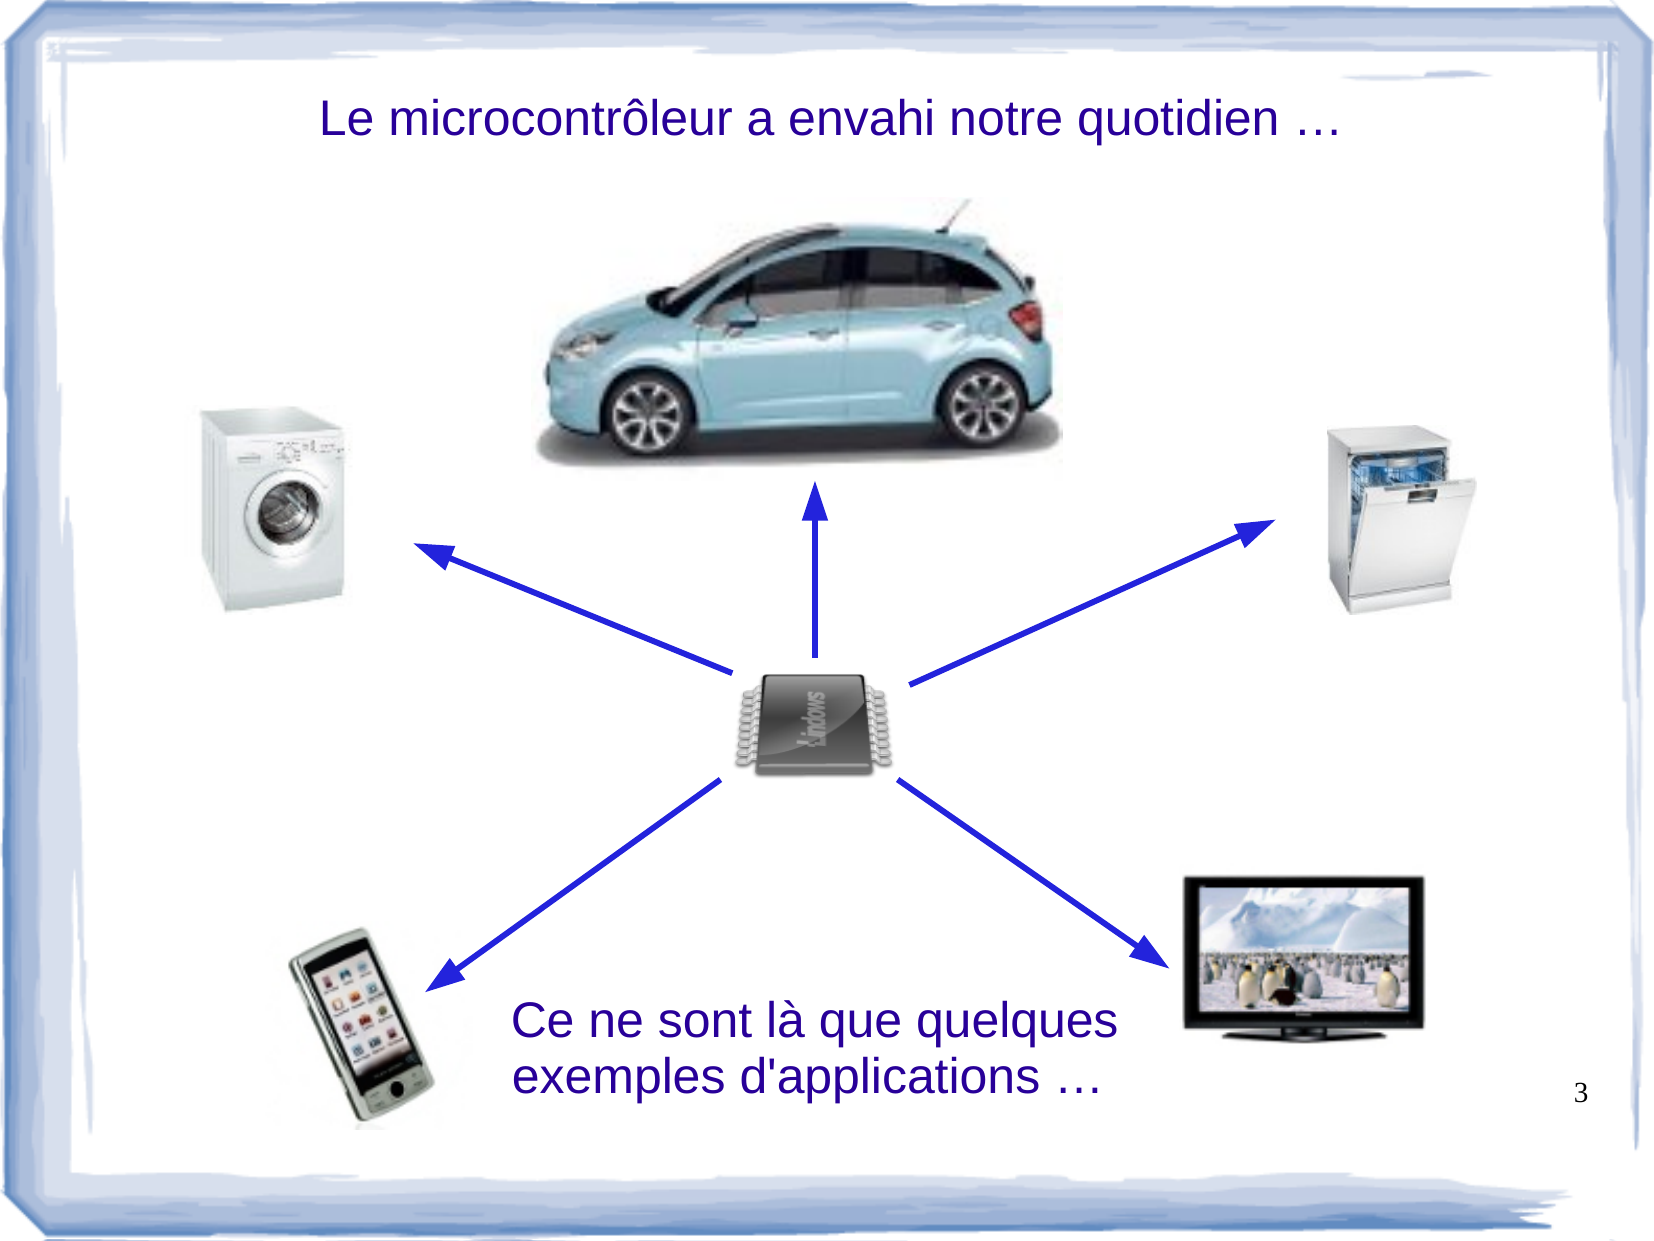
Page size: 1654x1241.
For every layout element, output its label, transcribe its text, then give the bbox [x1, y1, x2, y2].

picture [0, 0, 1654, 1241]
title Ce ne sont là que quelques exemples d'applications … [484, 992, 1146, 1104]
title Le microcontrôleur a envahi notre quotidien … [94, 82, 1583, 154]
